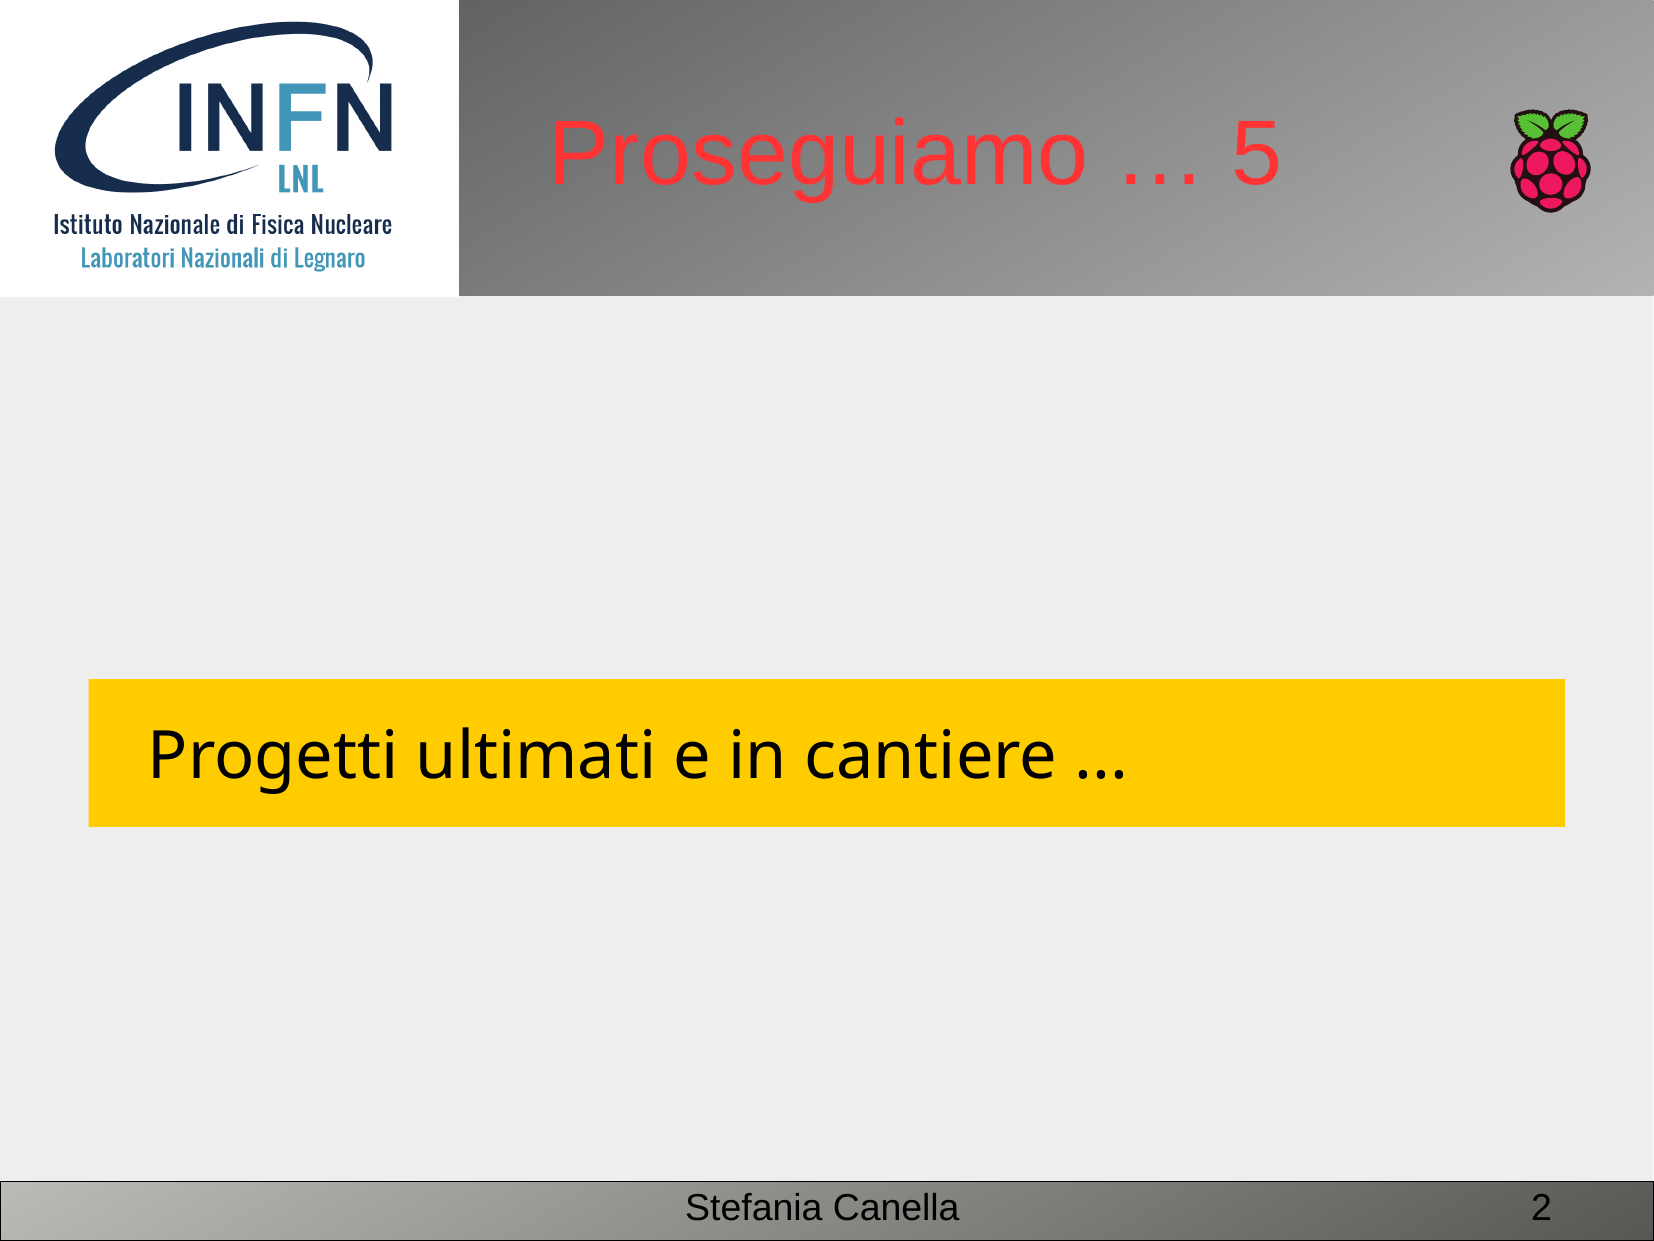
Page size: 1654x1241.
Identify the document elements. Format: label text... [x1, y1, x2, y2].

text_box [459, 0, 1654, 296]
subtitle [65, 302, 1588, 1121]
title Proseguiamo … 5 [459, 49, 1571, 257]
text_box Stefania Canella [670, 1178, 984, 1241]
text_box <number> [1516, 1178, 1654, 1241]
picture [0, 0, 459, 297]
text_box Progetti ultimati e in cantiere ... [88, 679, 1565, 827]
text_box [0, 1181, 670, 1241]
text_box [984, 1181, 1516, 1241]
